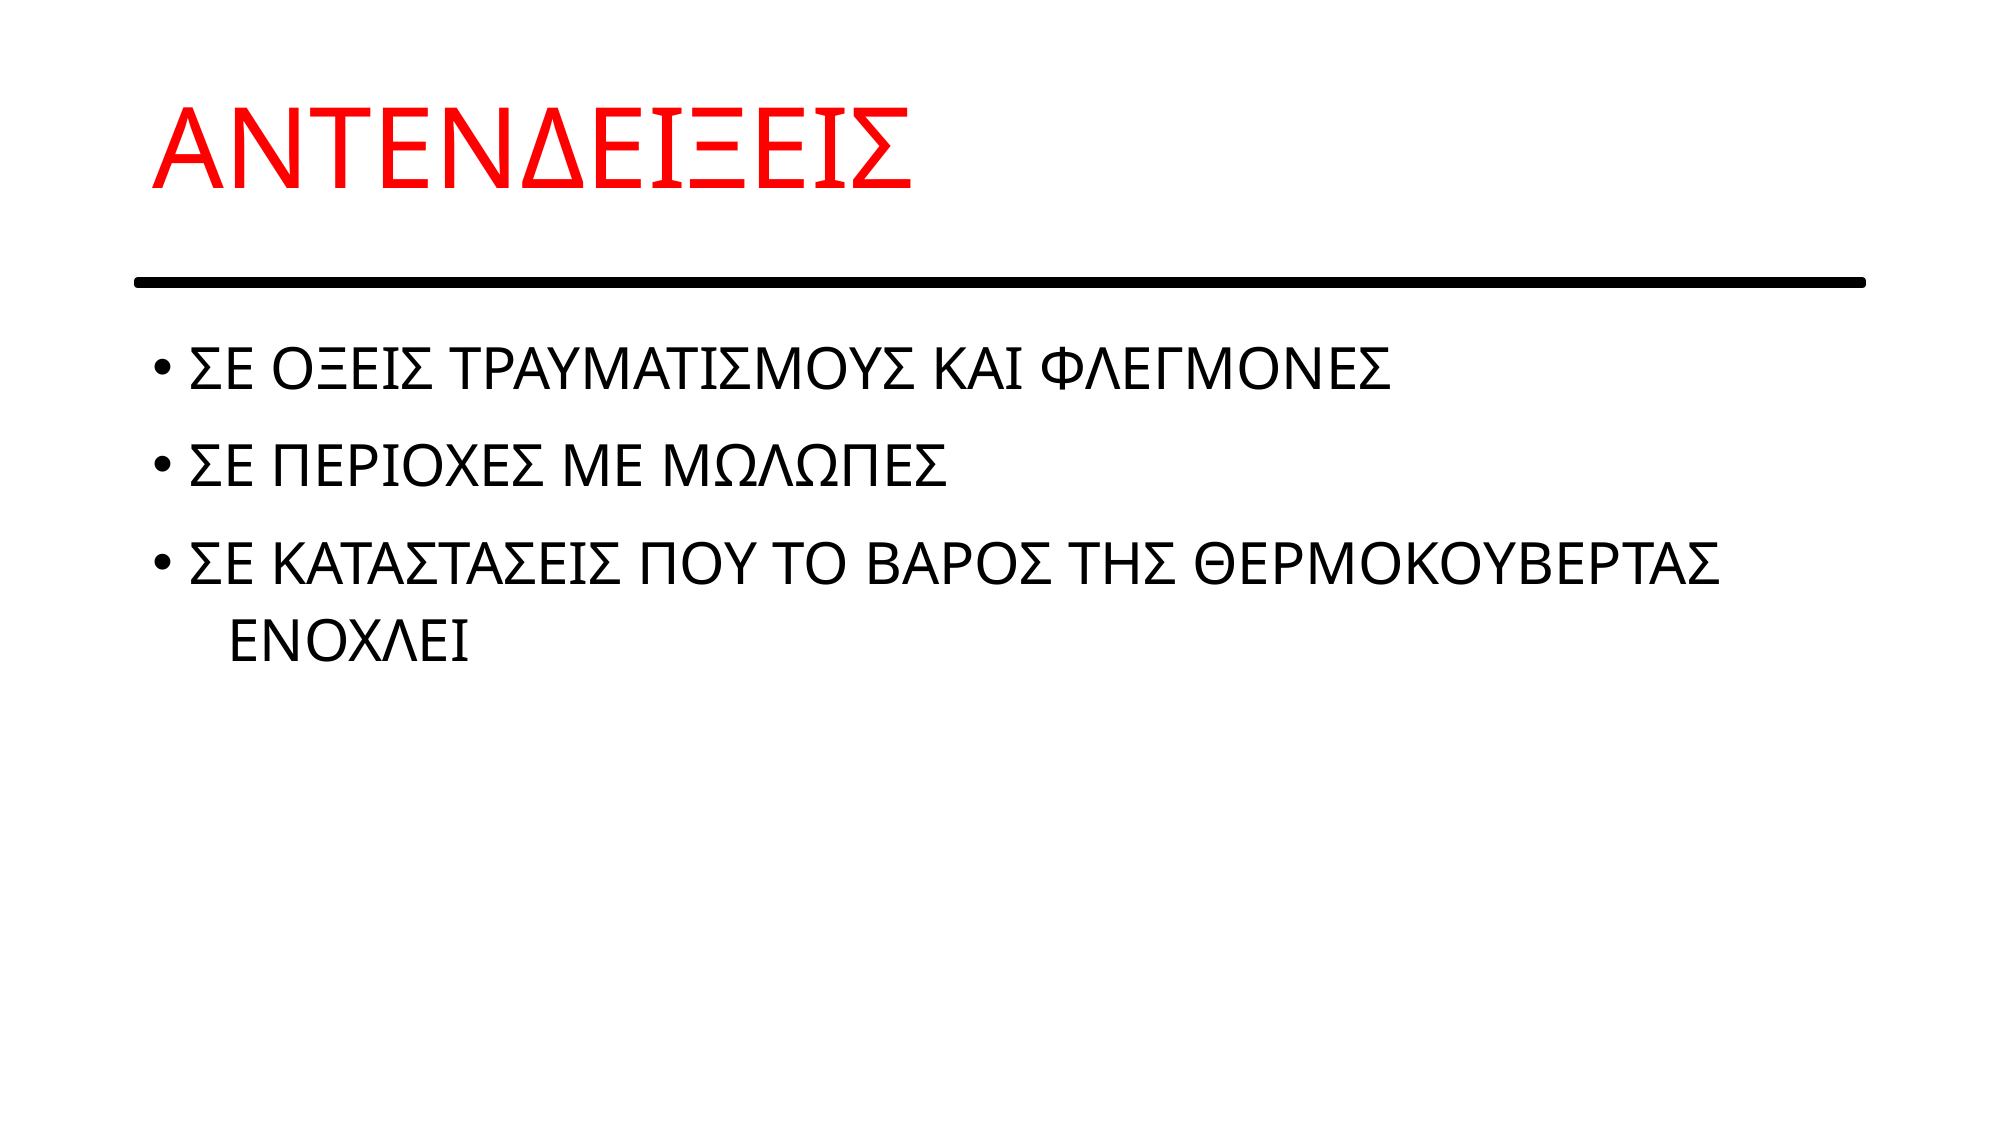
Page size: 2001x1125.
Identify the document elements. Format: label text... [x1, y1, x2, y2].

title ΑΝΤΕΝΔΕΙΞΕΙΣ [137, 59, 1061, 228]
list ΣΕ ΟΞΕΙΣ ΤΡΑΥΜΑΤΙΣΜΟΥΣ ΚΑΙ ΦΛΕΓΜΟΝΕΣ ΣΕ ΠΕΡΙΟΧΕΣ ΜΕ ΜΩΛΩΠΕΣ ΣΕ ΚΑΤΑΣΤΑΣΕΙΣ ΠΟΥ ΤΟ ΒΑΡΟΣ ΤΗΣ ΘΕΡΜΟΚΟΥΒΕΡΤΑΣ ΕΝΟΧΛΕΙ [137, 316, 1863, 706]
